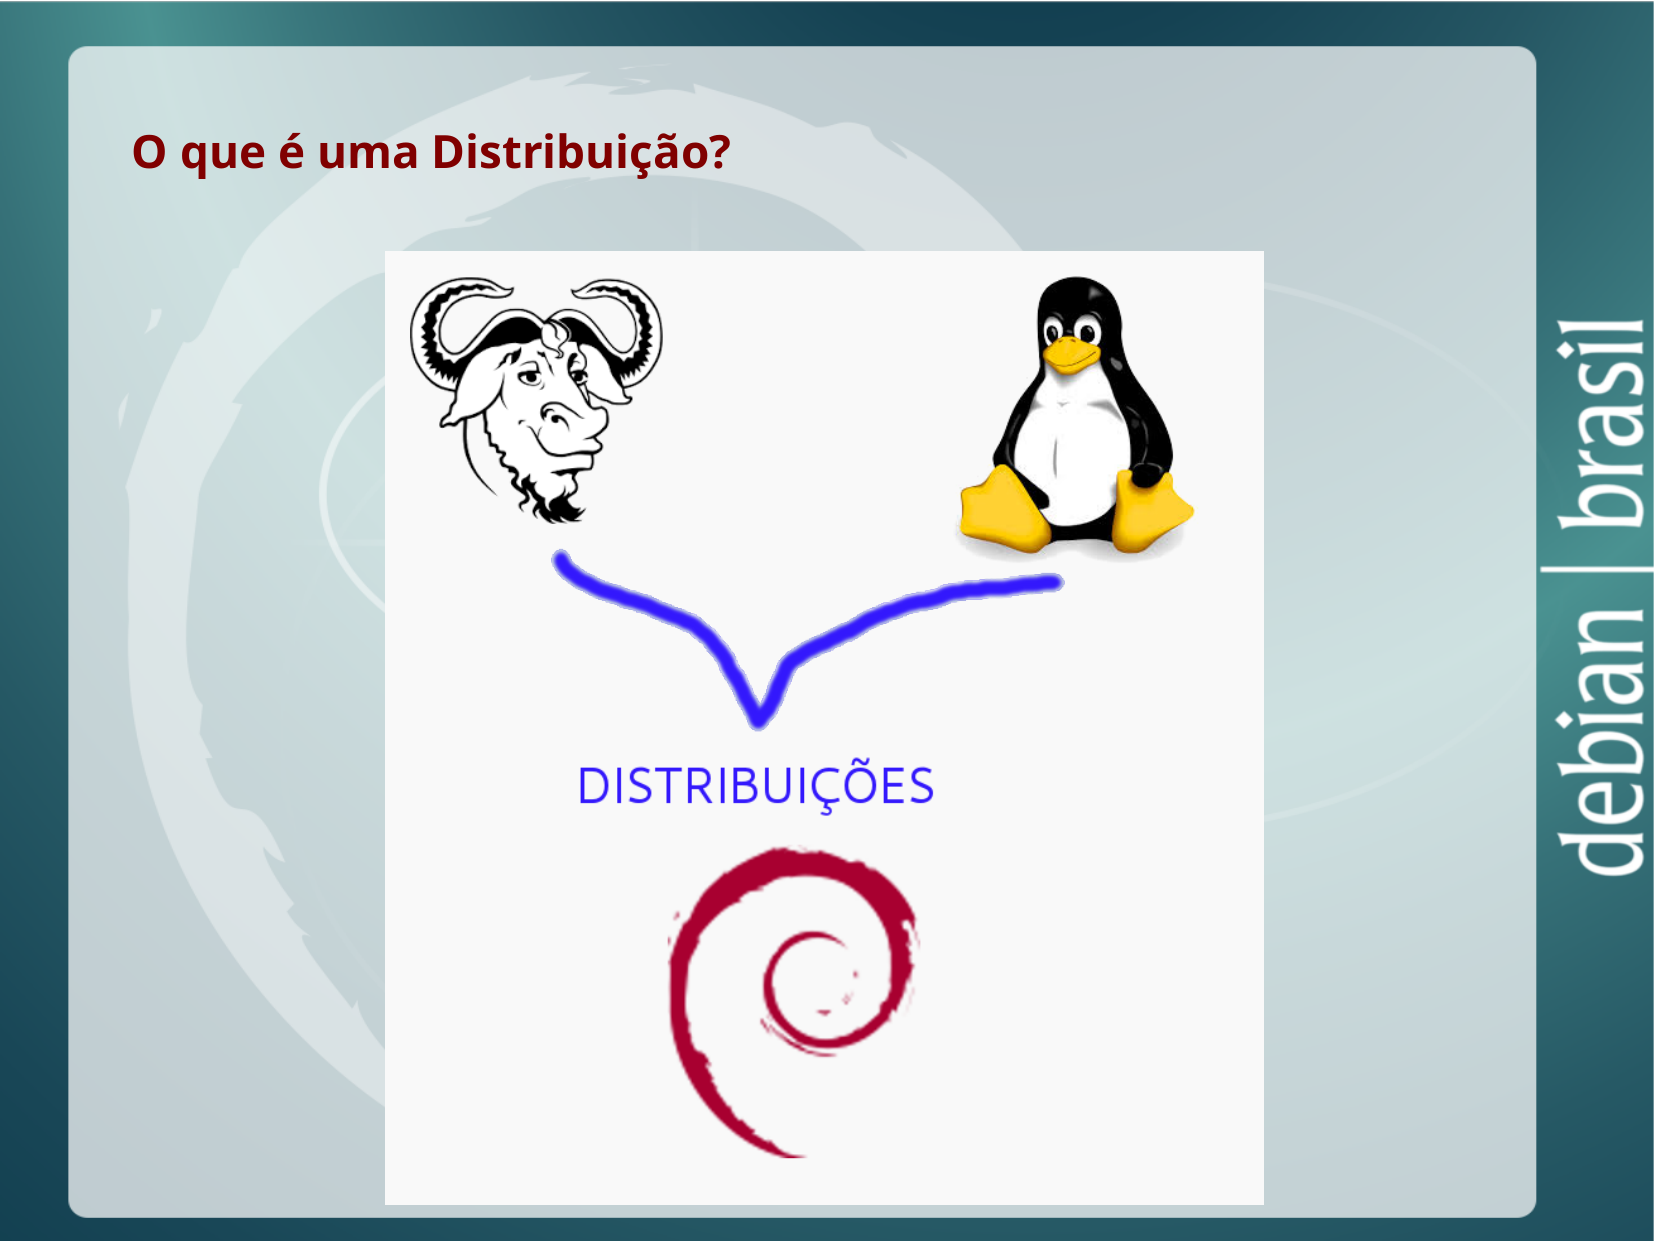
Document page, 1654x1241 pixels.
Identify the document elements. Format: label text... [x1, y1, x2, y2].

text_box O que é uma Distribuição? [116, 112, 772, 189]
picture [0, 0, 1654, 1241]
